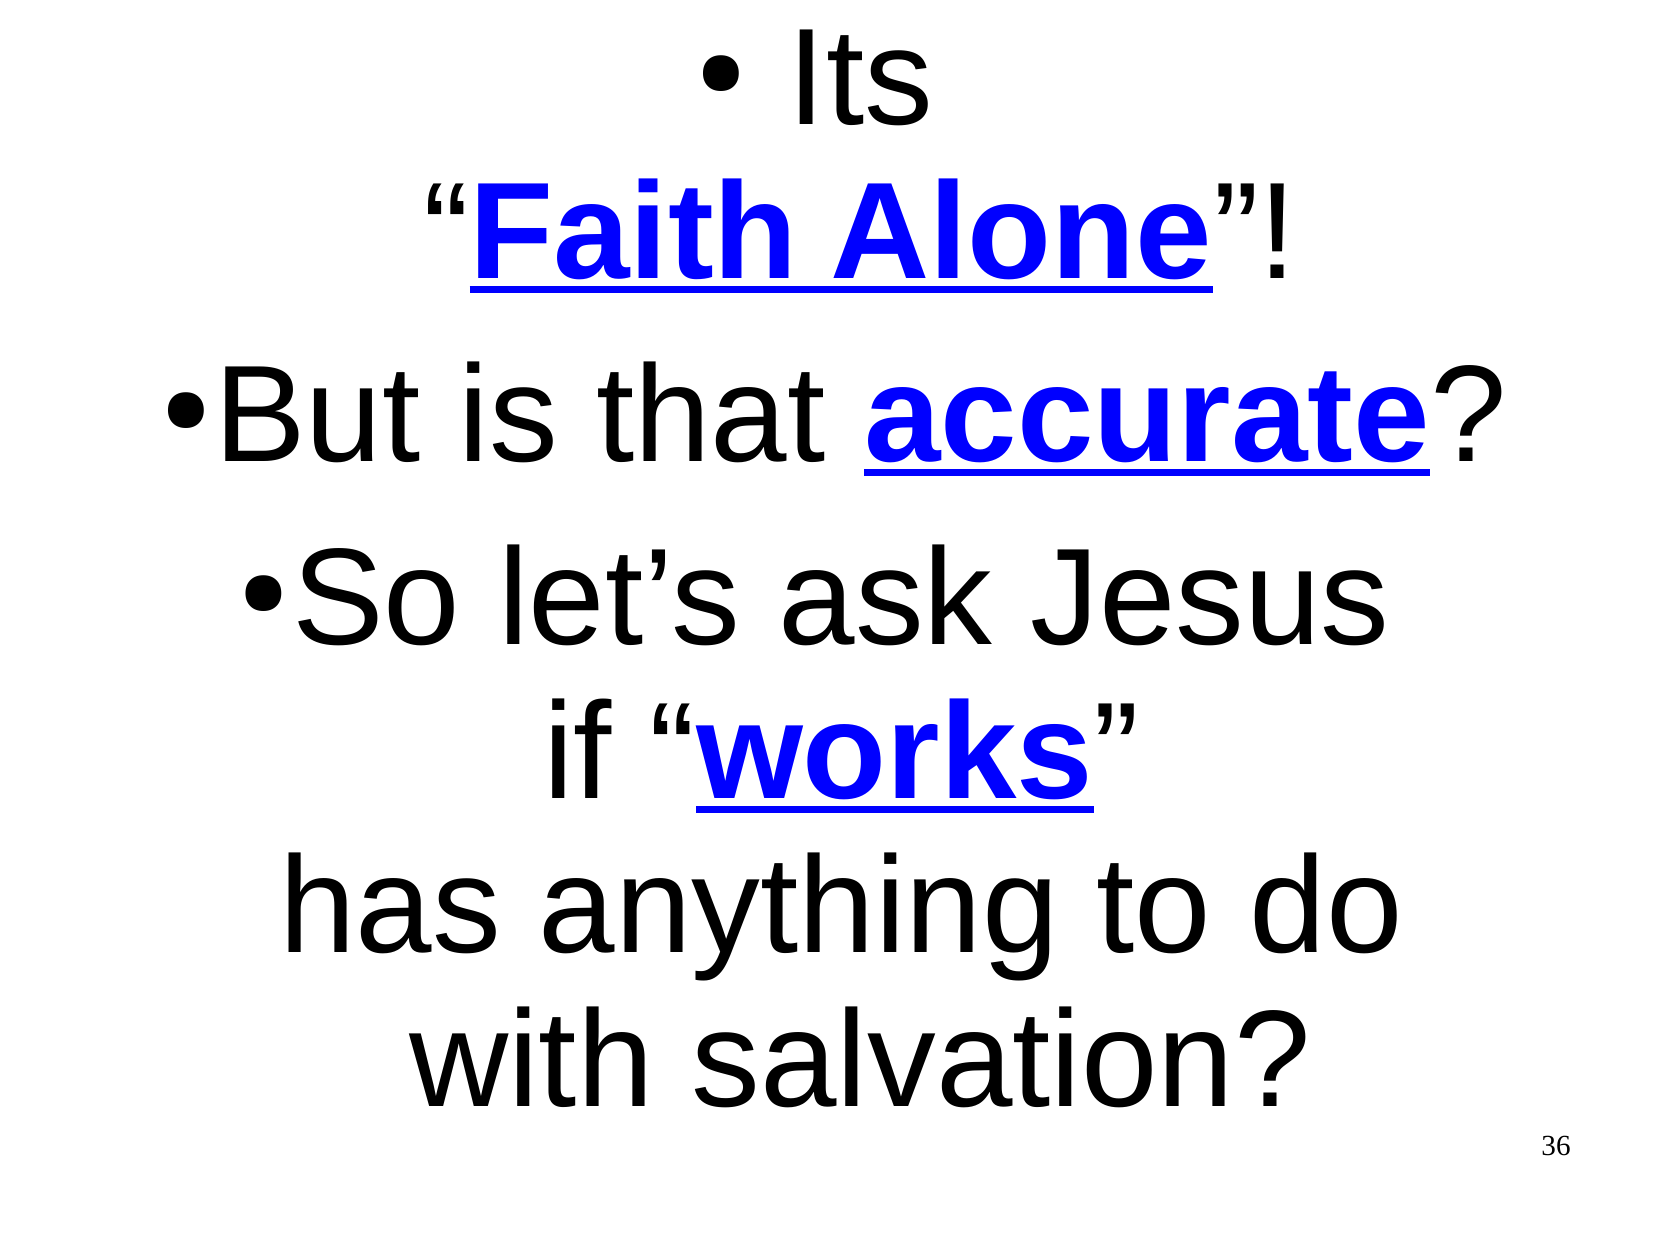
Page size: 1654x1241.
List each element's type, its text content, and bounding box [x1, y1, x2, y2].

list Its “Faith Alone”! But is that accurate? So let’s ask Jesus if “works” has anything to do with salvation? [0, 0, 1651, 1238]
